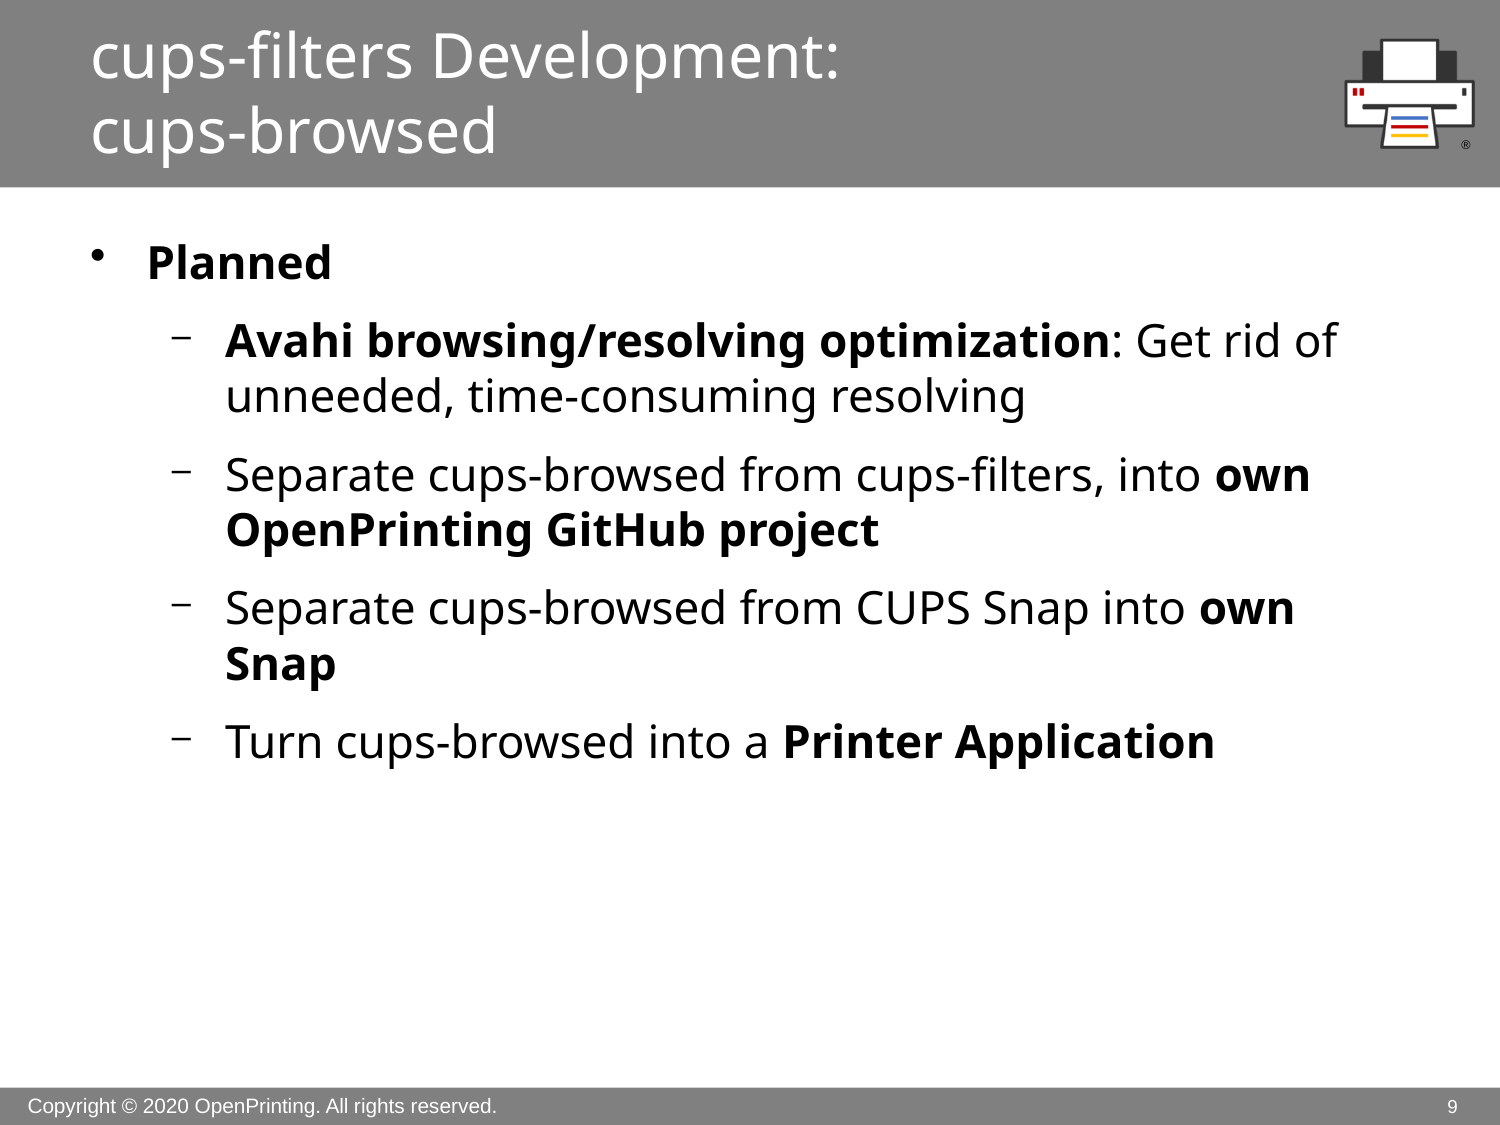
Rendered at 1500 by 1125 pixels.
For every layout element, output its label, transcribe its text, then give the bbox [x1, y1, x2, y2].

picture [1339, 33, 1480, 154]
title cups-filters Development: cups-browsed [75, 7, 1317, 175]
list Planned Avahi browsing/resolving optimization: Get rid of unneeded, time-consuming resolving Separate cups-browsed from cups-filters, into own OpenPrinting GitHub project Separate cups-browsed from CUPS Snap into own Snap Turn cups-browsed into a Printer Application [75, 224, 1425, 1067]
slide_number <number> [1405, 1087, 1500, 1125]
